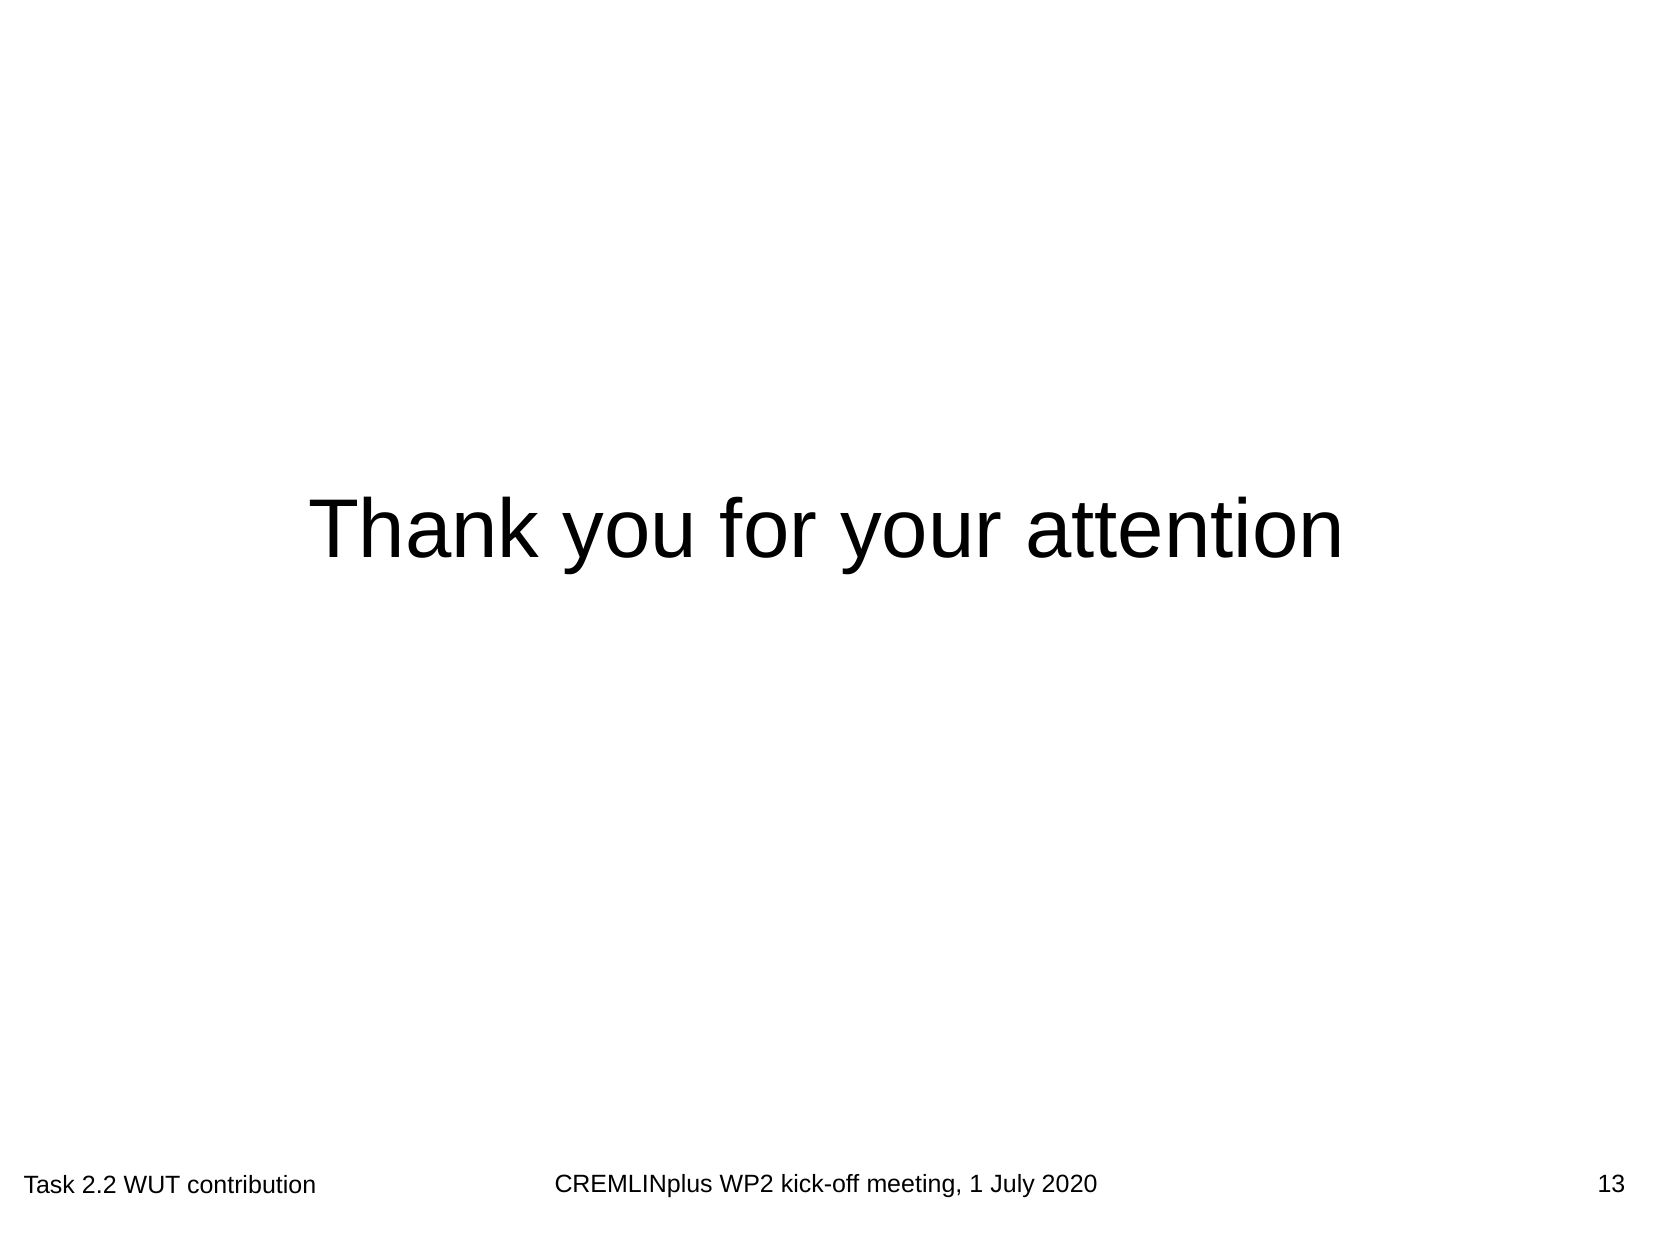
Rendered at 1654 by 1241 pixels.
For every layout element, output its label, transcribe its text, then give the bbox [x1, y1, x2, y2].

title Thank you for your attention [82, 425, 1571, 633]
